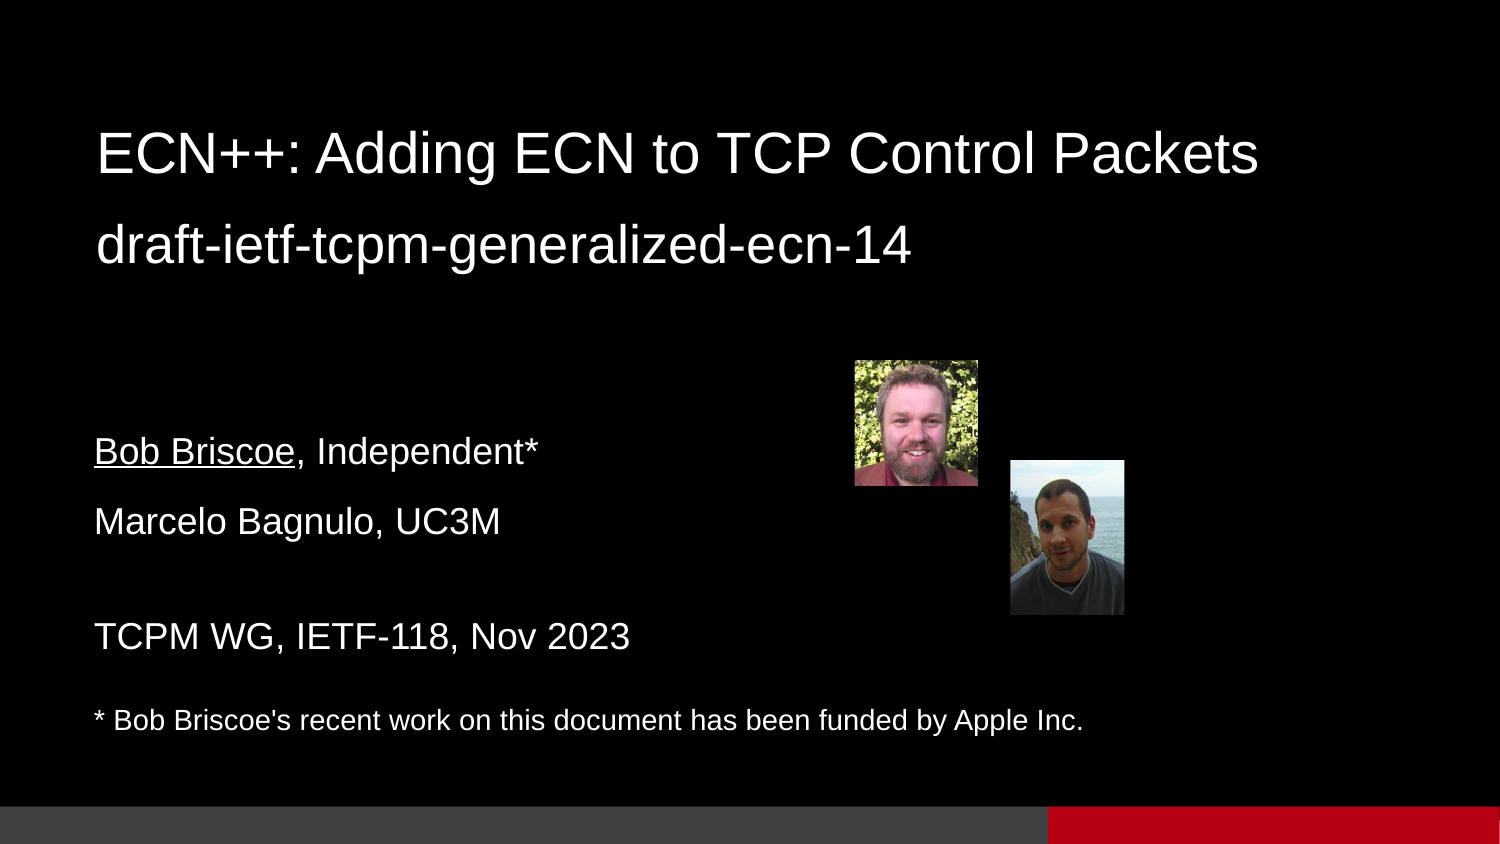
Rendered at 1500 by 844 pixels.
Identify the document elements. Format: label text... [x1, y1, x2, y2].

picture [1010, 460, 1125, 615]
text_box ECN++: Adding ECN to TCP Control Packets draft-ietf-tcpm-generalized-ecn-14 [81, 107, 1453, 233]
text_box Bob Briscoe, Independent* Marcelo Bagnulo, UC3M TCPM WG, IETF-118, Nov 2023 * Bob Briscoe's recent work on this document has been funded by Apple Inc. [78, 419, 1423, 608]
picture [854, 360, 978, 486]
